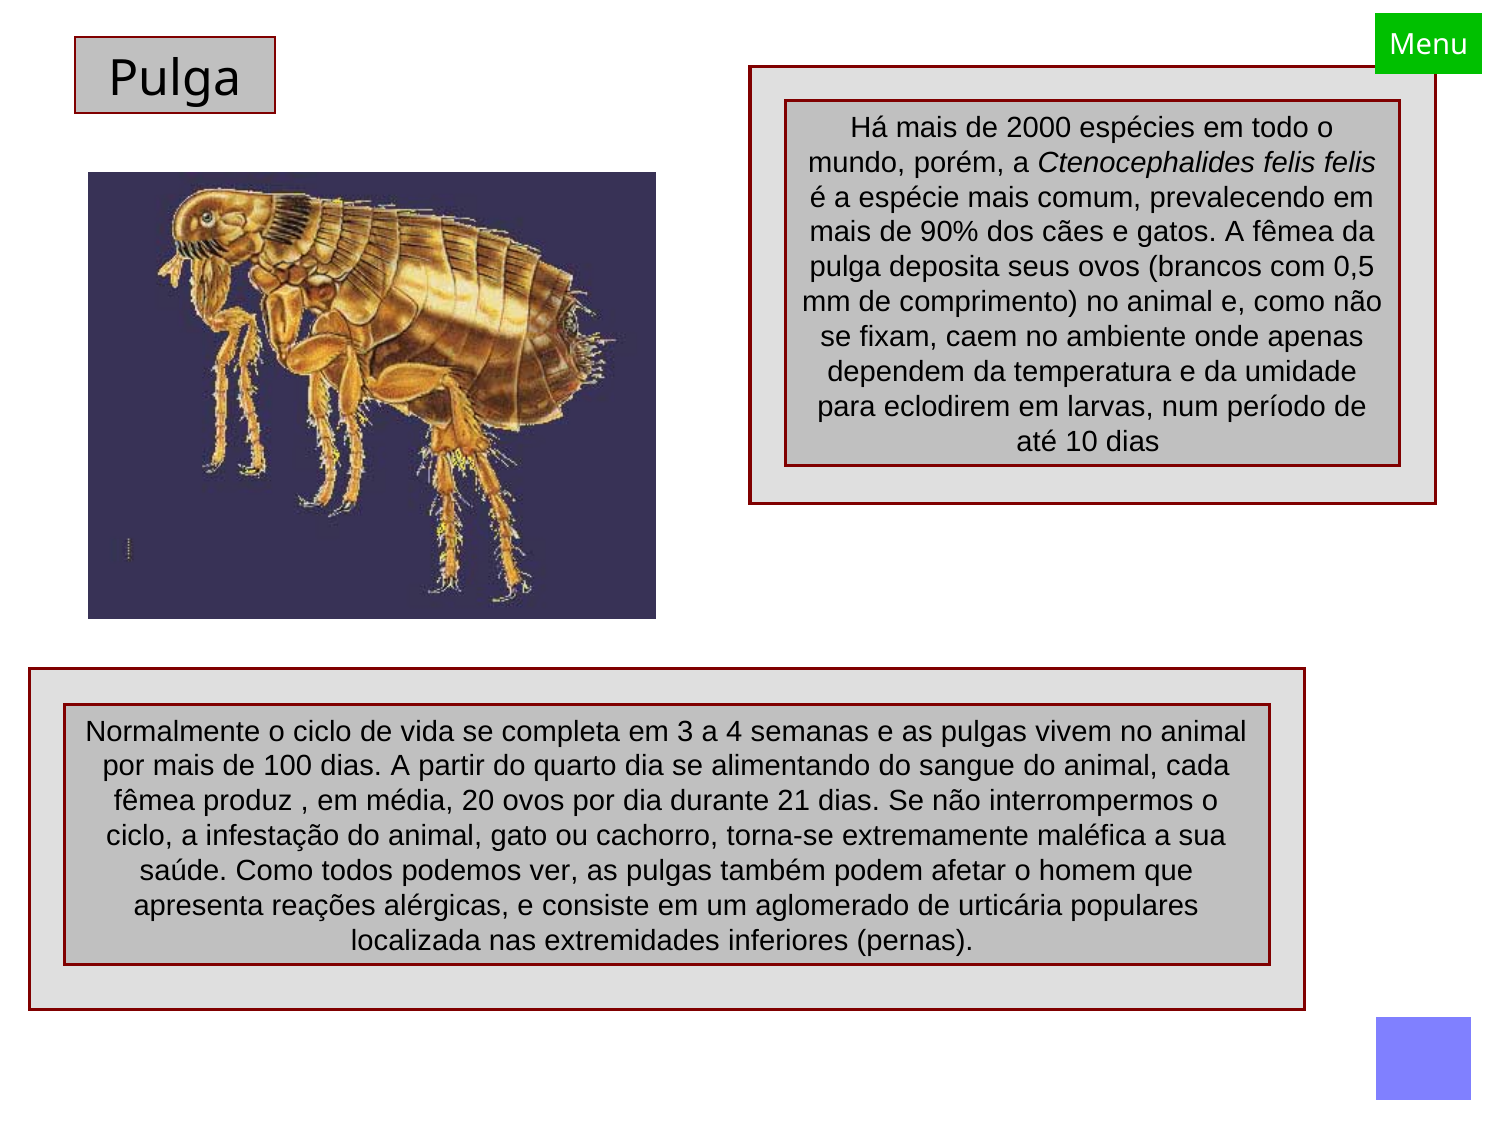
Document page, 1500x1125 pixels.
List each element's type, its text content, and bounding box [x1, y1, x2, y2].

text_box Há mais de 2000 espécies em todo o mundo, porém, a Ctenocephalides felis felis é a espécie mais comum, prevalecendo em mais de 90% dos cães e gatos. A fêmea da pulga deposita seus ovos (brancos com 0,5 mm de comprimento) no animal e, como não se fixam, caem no ambiente onde apenas dependem da temperatura e da umidade para eclodirem em larvas, num período de até 10 dias [785, 100, 1400, 466]
text_box [750, 66, 1436, 504]
picture [88, 172, 656, 619]
text_box Normalmente o ciclo de vida se completa em 3 a 4 semanas e as pulgas vivem no animal por mais de 100 dias. A partir do quarto dia se alimentando do sangue do animal, cada fêmea produz , em média, 20 ovos por dia durante 21 dias. Se não interrompermos o ciclo, a infestação do animal, gato ou cachorro, torna-se extremamente maléfica a sua saúde. Como todos podemos ver, as pulgas também podem afetar o homem que apresenta reações alérgicas, e consiste em um aglomerado de urticária populares localizada nas extremidades inferiores (pernas). [64, 704, 1270, 965]
text_box [29, 668, 1305, 1010]
text_box Pulga [74, 37, 276, 113]
